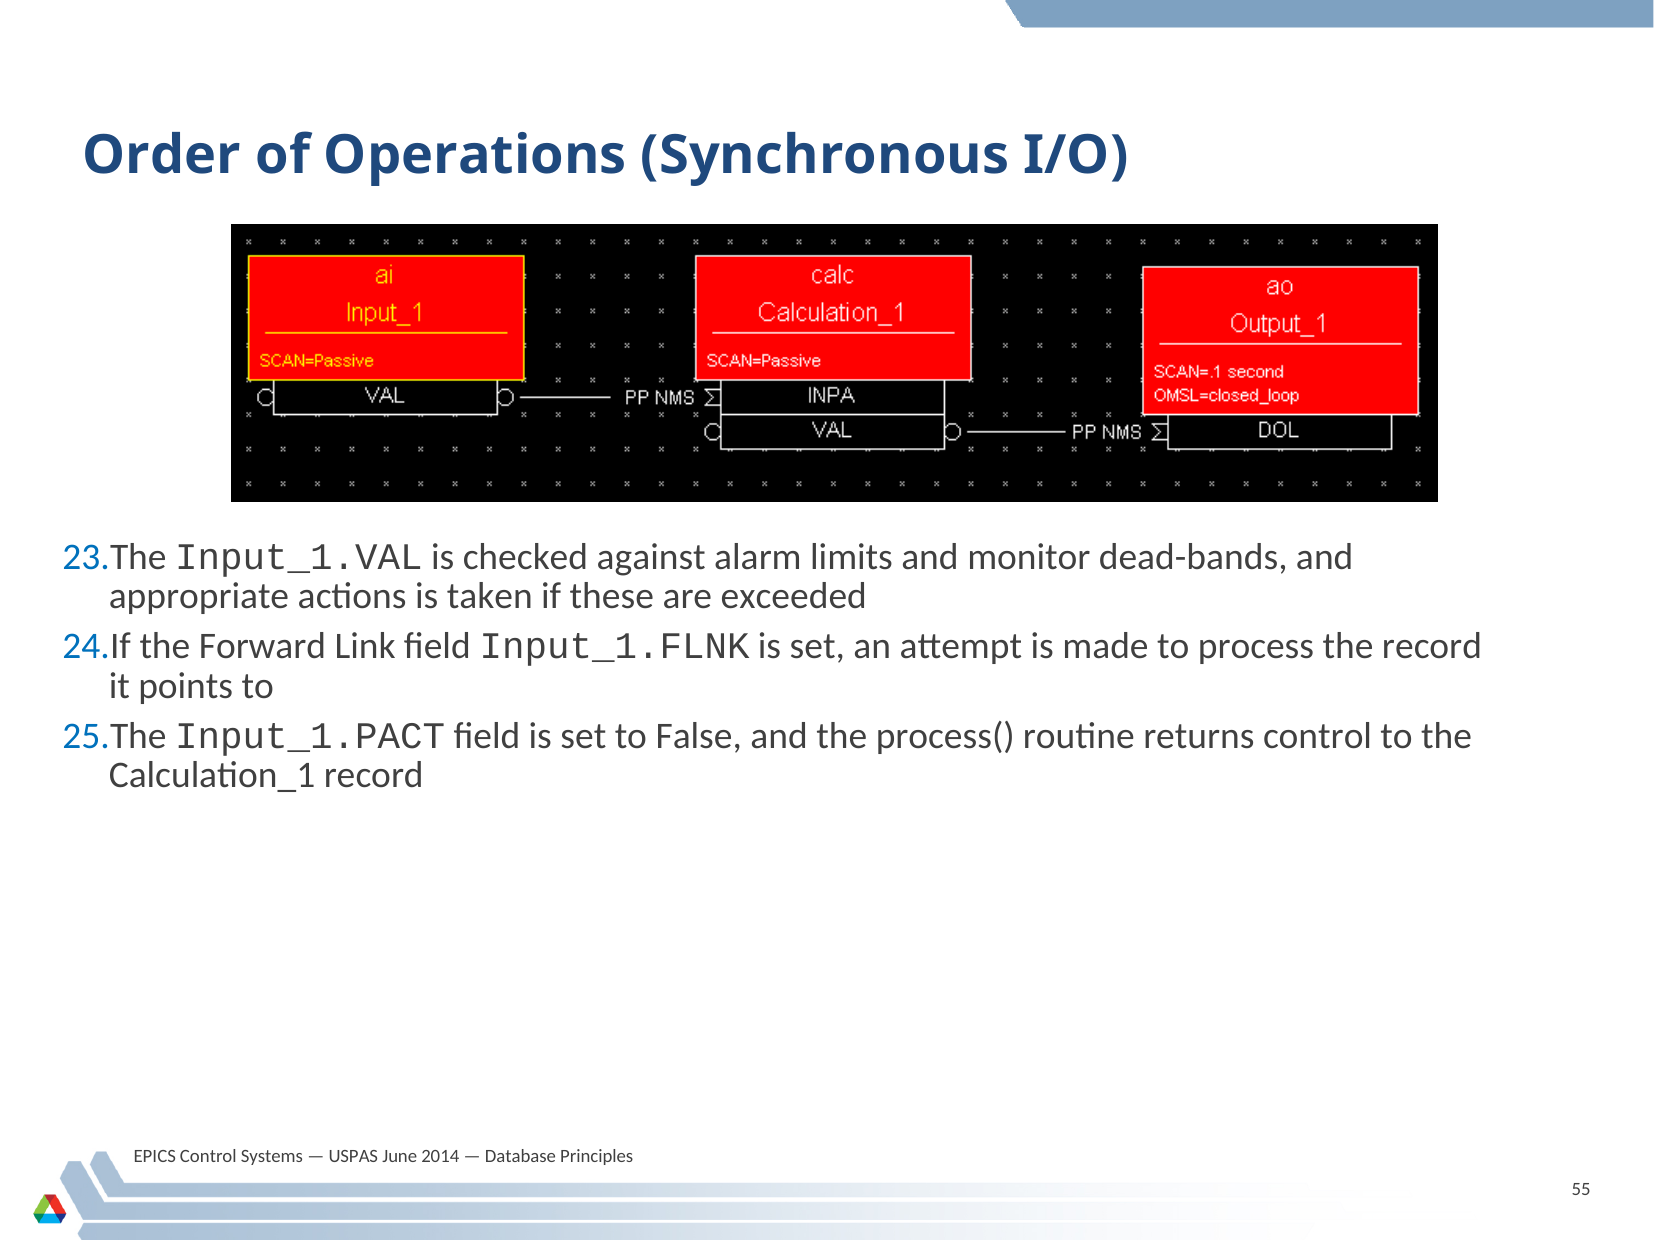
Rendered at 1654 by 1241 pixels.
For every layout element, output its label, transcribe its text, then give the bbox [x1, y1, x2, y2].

list The Input_1.VAL is checked against alarm limits and monitor dead-bands, and appropriate actions is taken if these are exceeded If the Forward Link field Input_1.FLNK is set, an attempt is made to process the record it points to The Input_1.PACT field is set to False, and the process() routine returns control to the Calculation_1 record [62, 538, 1498, 836]
title Order of Operations (Synchronous I/O) [82, 49, 1571, 257]
picture [0, 0, 1654, 29]
picture [0, 1143, 1654, 1240]
picture [231, 224, 1438, 502]
